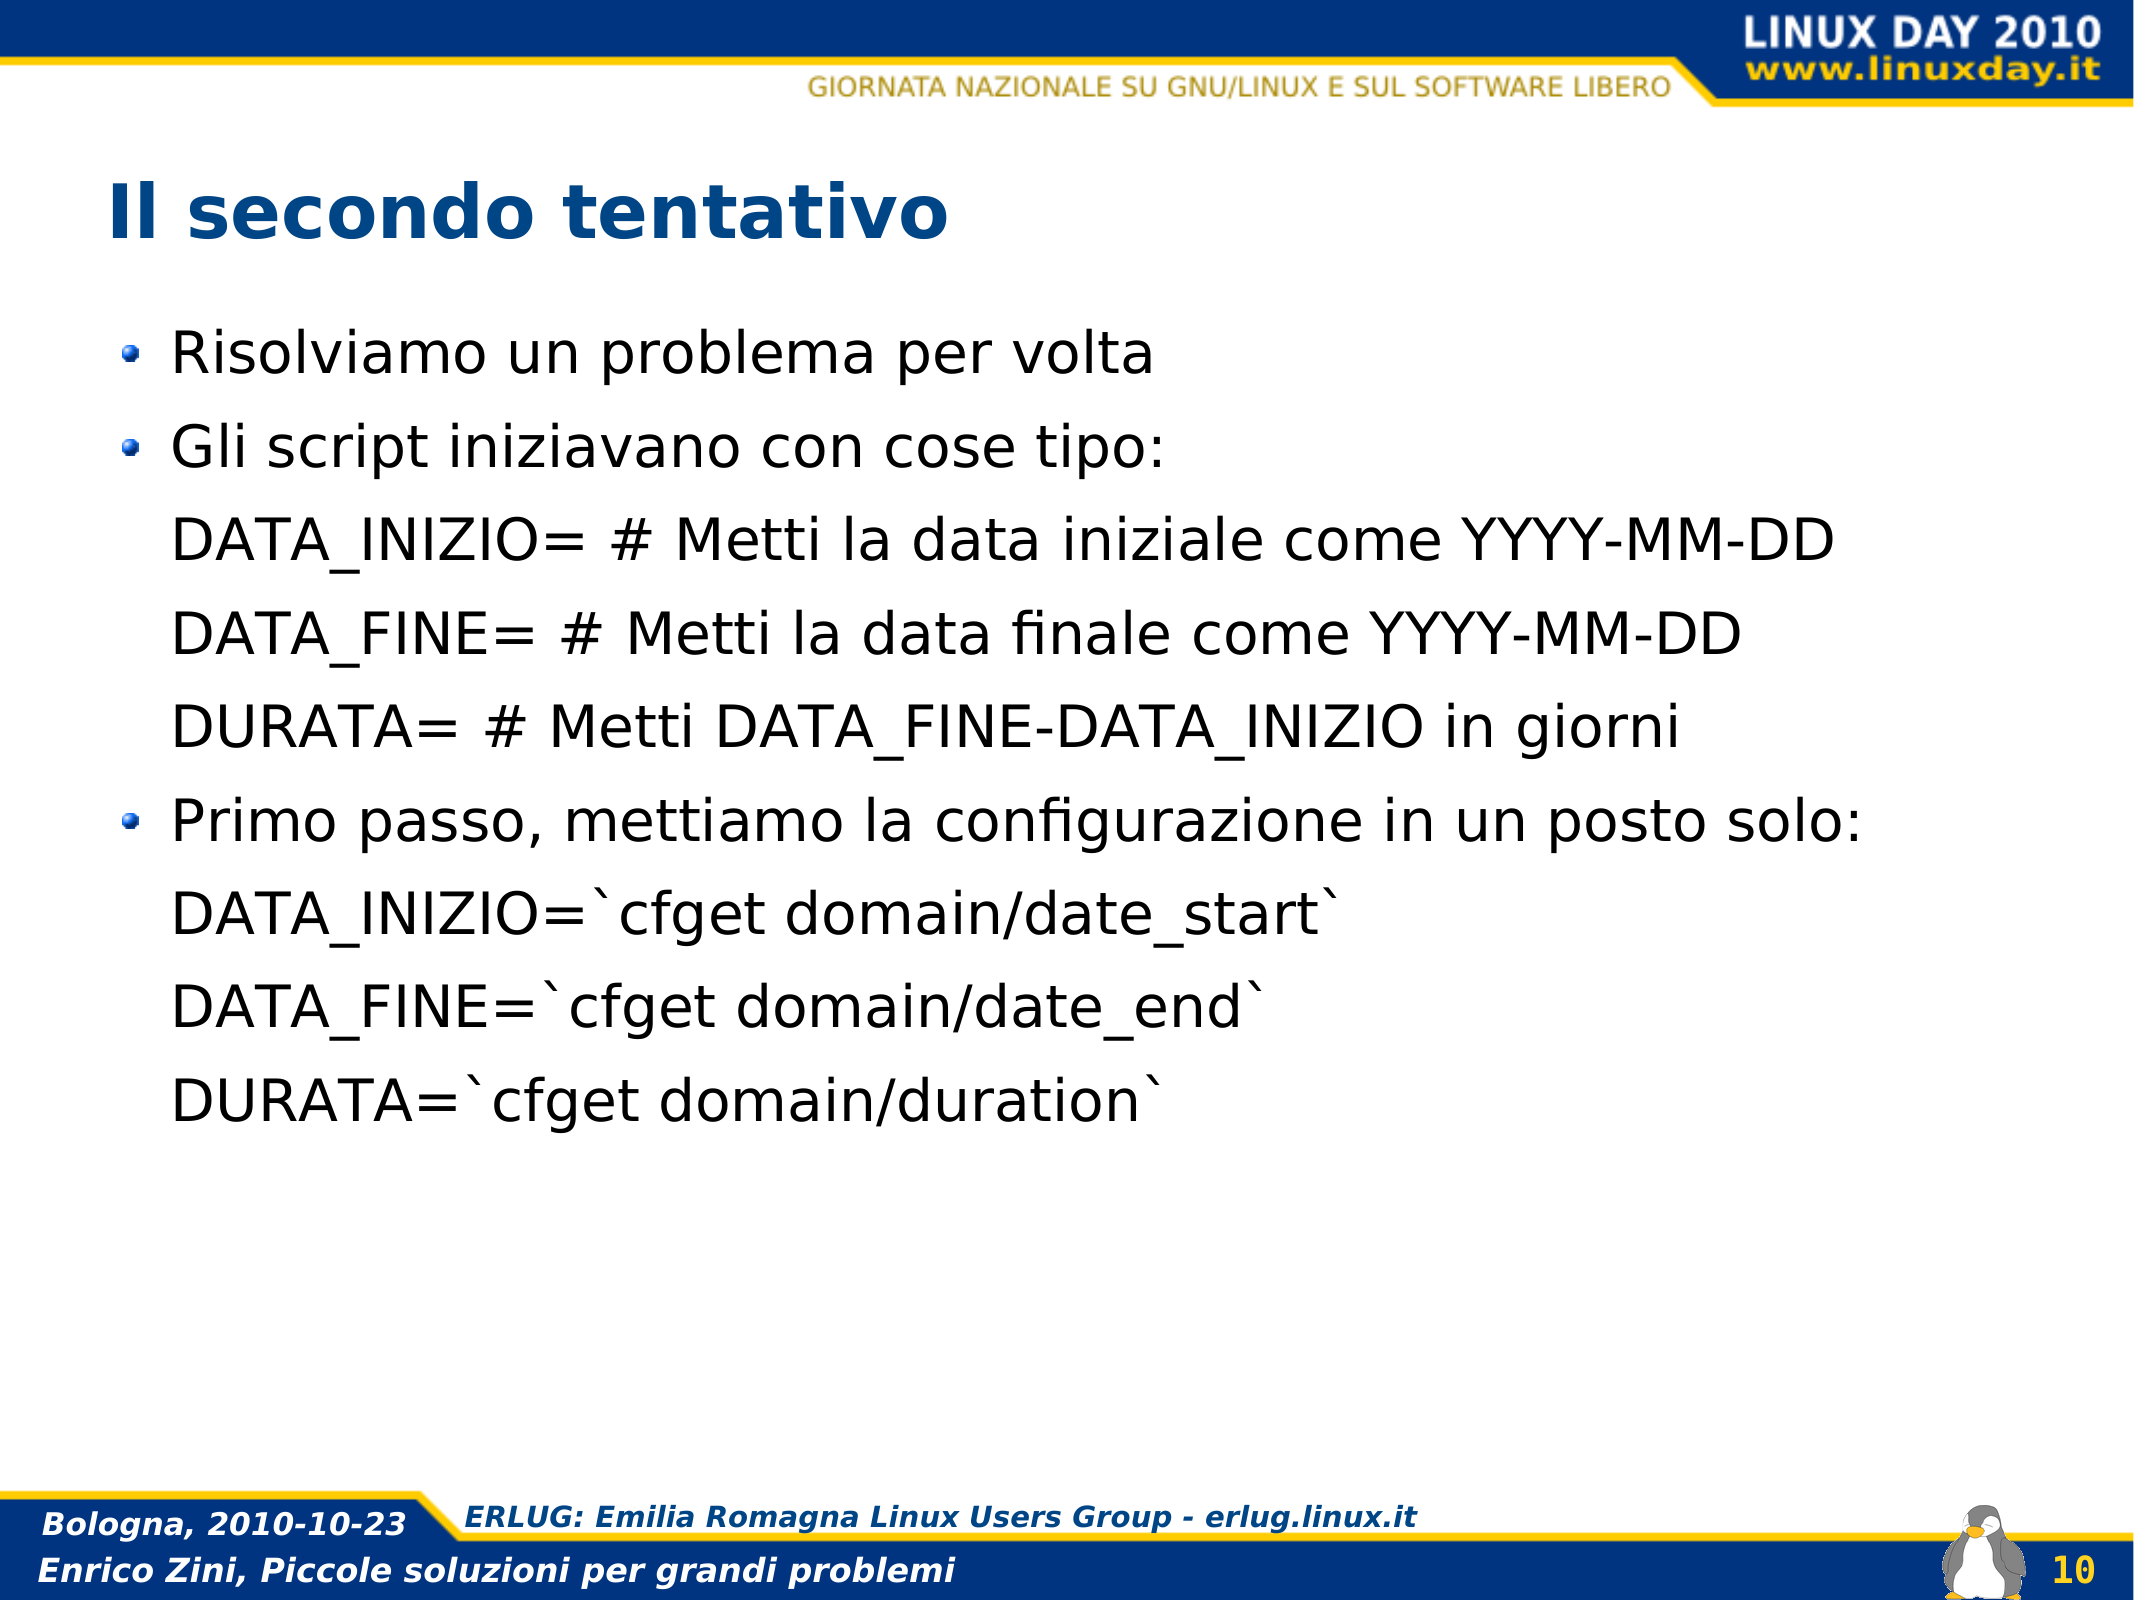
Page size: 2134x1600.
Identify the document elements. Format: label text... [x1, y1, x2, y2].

title Il secondo tentativo [106, 159, 2080, 267]
list Risolviamo un problema per volta Gli script iniziavano con cose tipo: DATA_INIZIO= # Metti la data iniziale come YYYY-MM-DD DATA_FINE= # Metti la data finale come YYYY-MM-DD DURATA= # Metti DATA_FINE-DATA_INIZIO in giorni Primo passo, mettiamo la configurazione in un posto solo: DATA_INIZIO=`cfget domain/date_start` DATA_FINE=`cfget domain/date_end` DURATA=`cfget domain/duration` [106, 319, 2027, 1441]
picture [0, 0, 2134, 1600]
